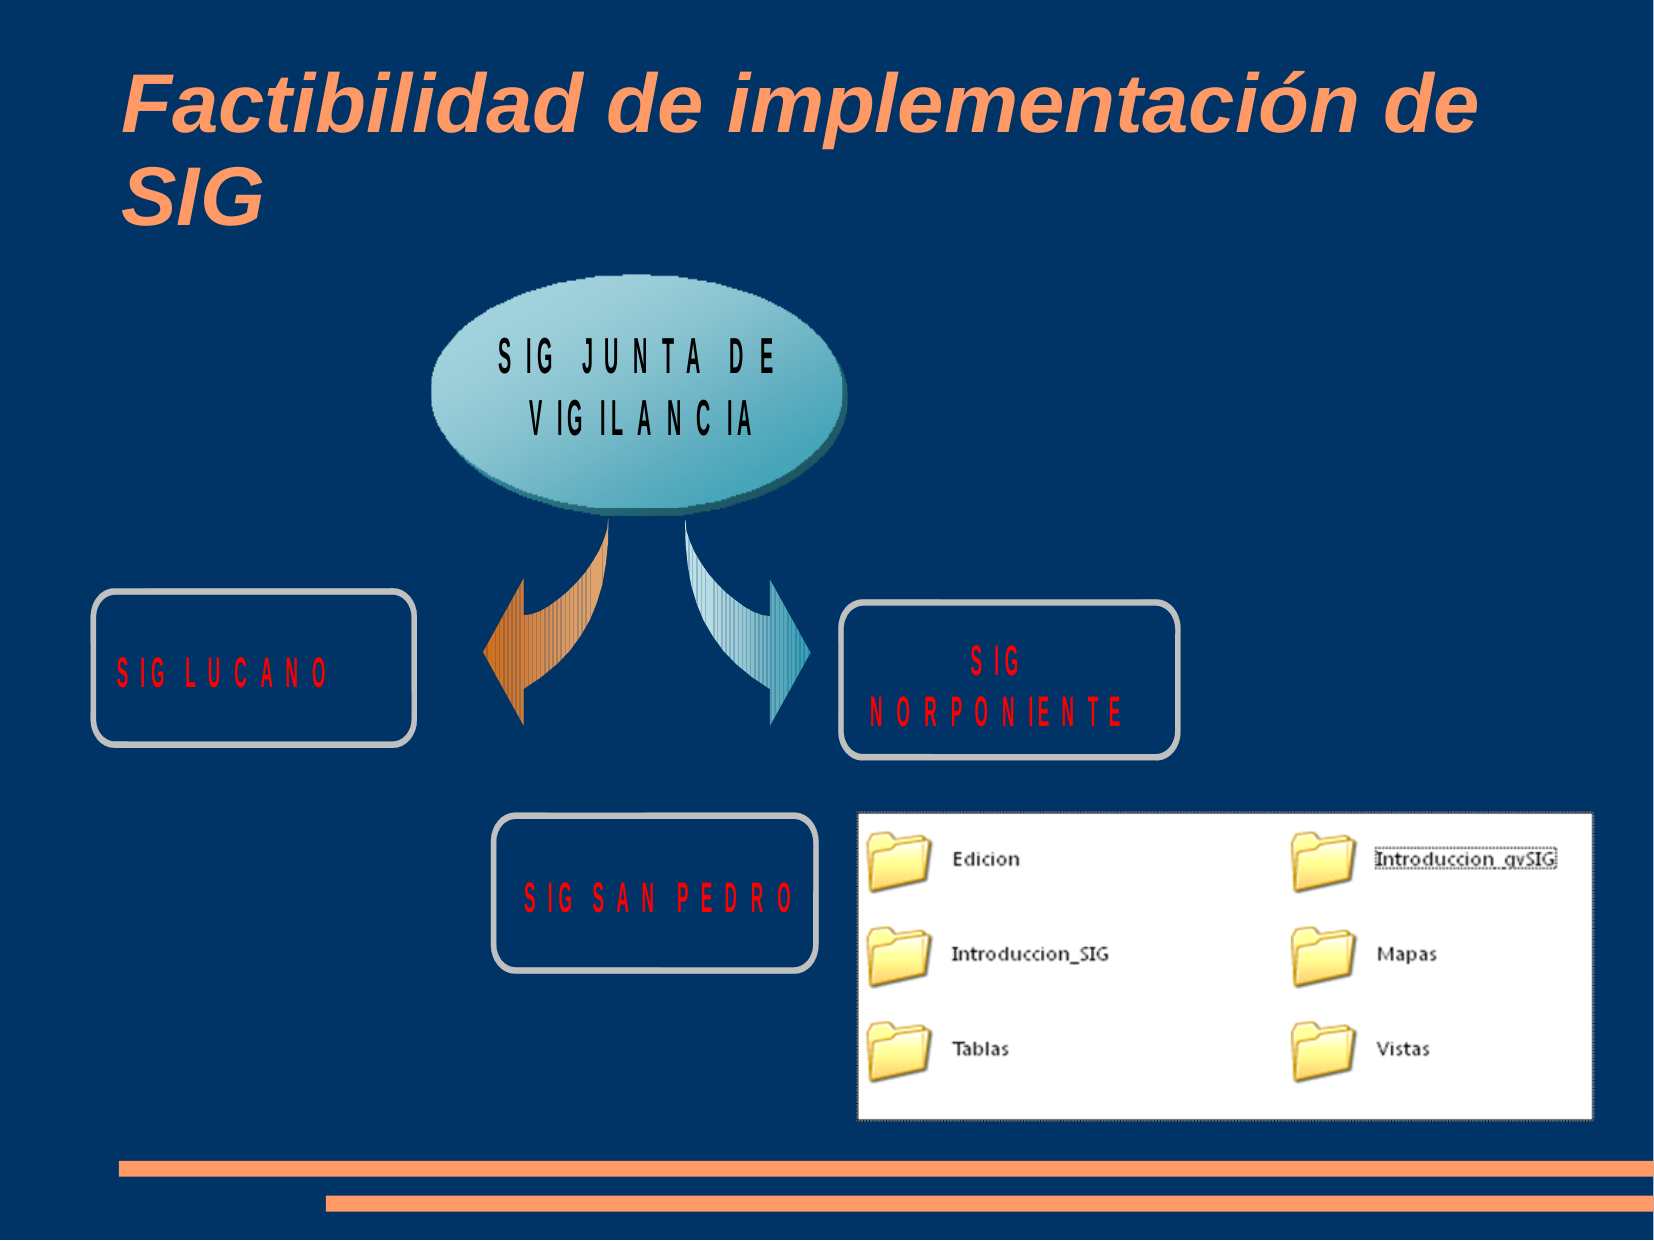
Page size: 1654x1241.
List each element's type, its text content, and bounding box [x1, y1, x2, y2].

picture [89, 273, 1595, 1123]
title Factibilidad de implementación de SIG [121, 46, 1534, 254]
